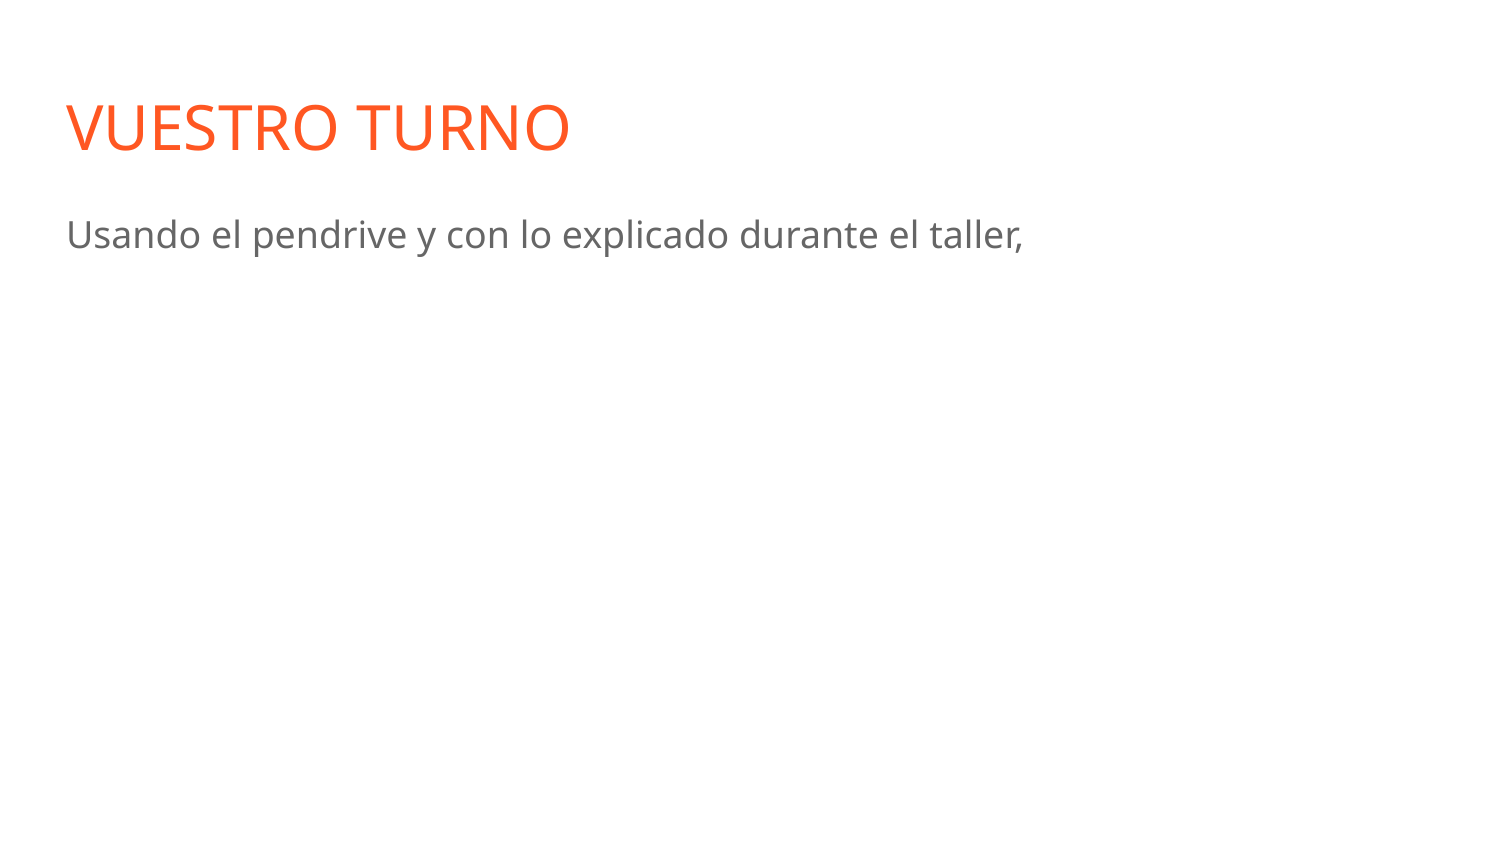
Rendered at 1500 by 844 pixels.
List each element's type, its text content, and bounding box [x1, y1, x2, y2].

title VUESTRO TURNO [51, 72, 1449, 167]
list Usando el pendrive y con lo explicado durante el taller, [51, 189, 1449, 750]
